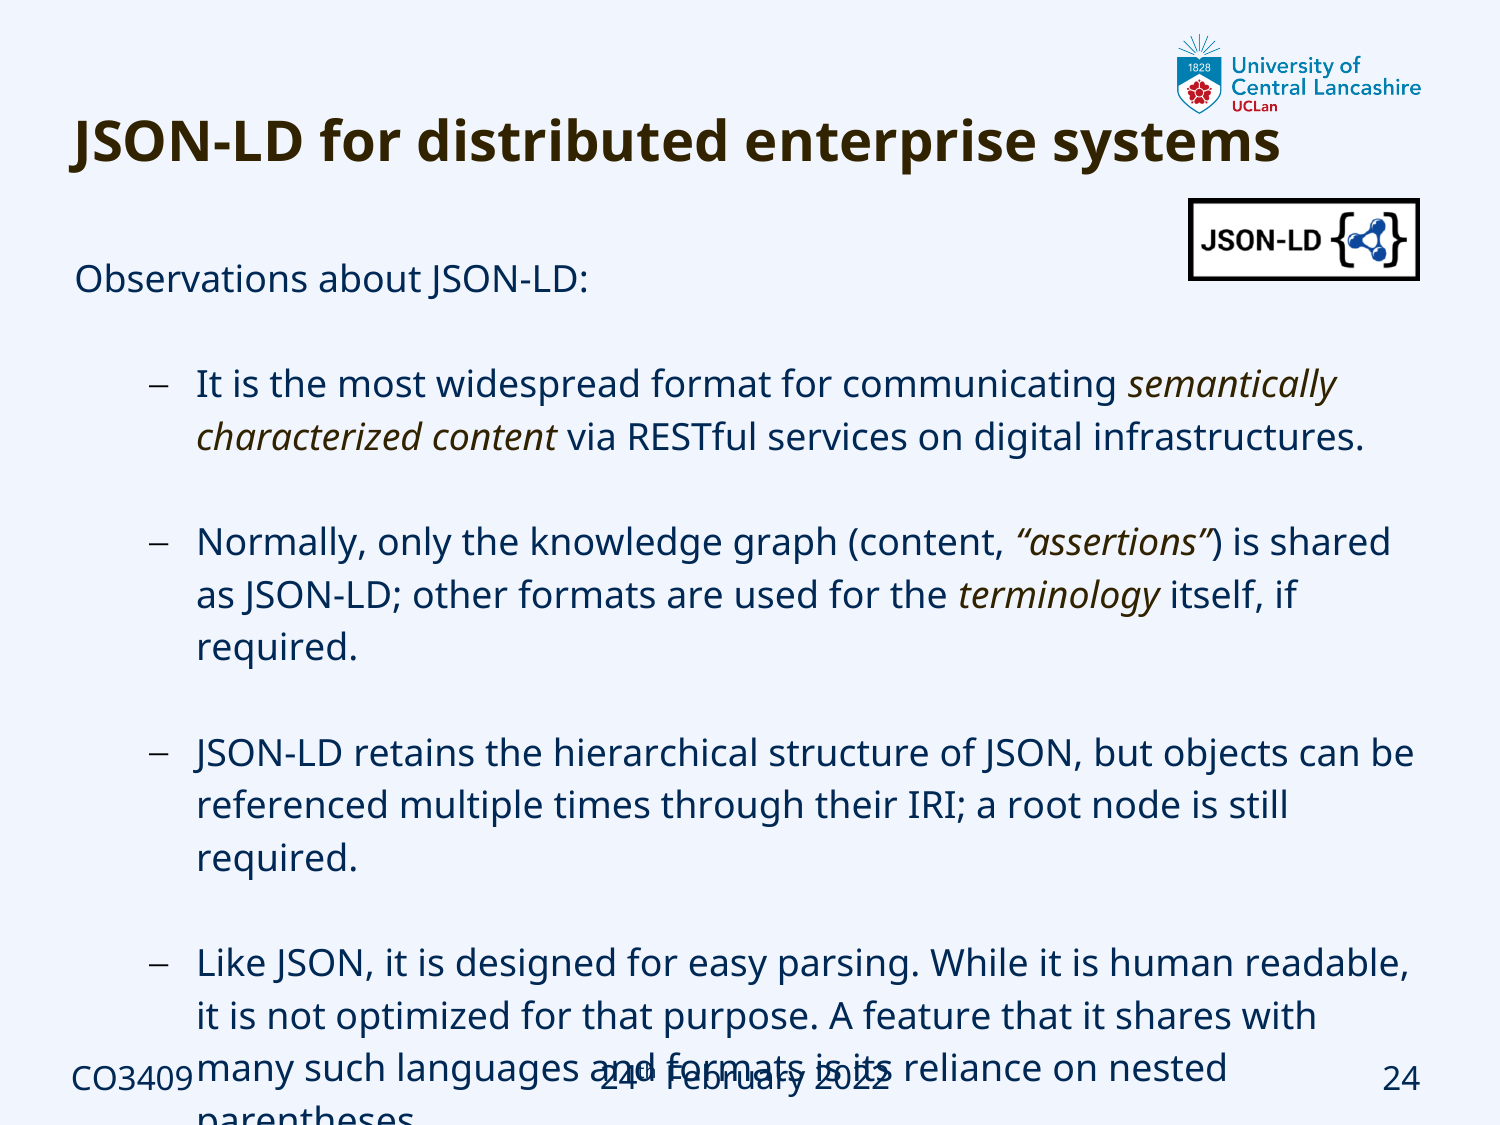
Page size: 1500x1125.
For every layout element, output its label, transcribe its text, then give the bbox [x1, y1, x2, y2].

text_box Observations about JSON-LD: It is the most widespread format for communicating semantically characterized content via RESTful services on digital infrastructures. Normally, only the knowledge graph (content, “assertions”) is shared as JSON-LD; other formats are used for the terminology itself, if required. JSON-LD retains the hierarchical structure of JSON, but objects can be referenced multiple times through their IRI; a root node is still required. Like JSON, it is designed for easy parsing. While it is human readable, it is not optimized for that purpose. A feature that it shares with many such languages and formats is its reliance on nested parentheses. [59, 240, 1435, 992]
title JSON-LD for distributed enterprise systems [58, 93, 1475, 186]
picture [1177, 34, 1421, 93]
picture [1188, 198, 1420, 281]
